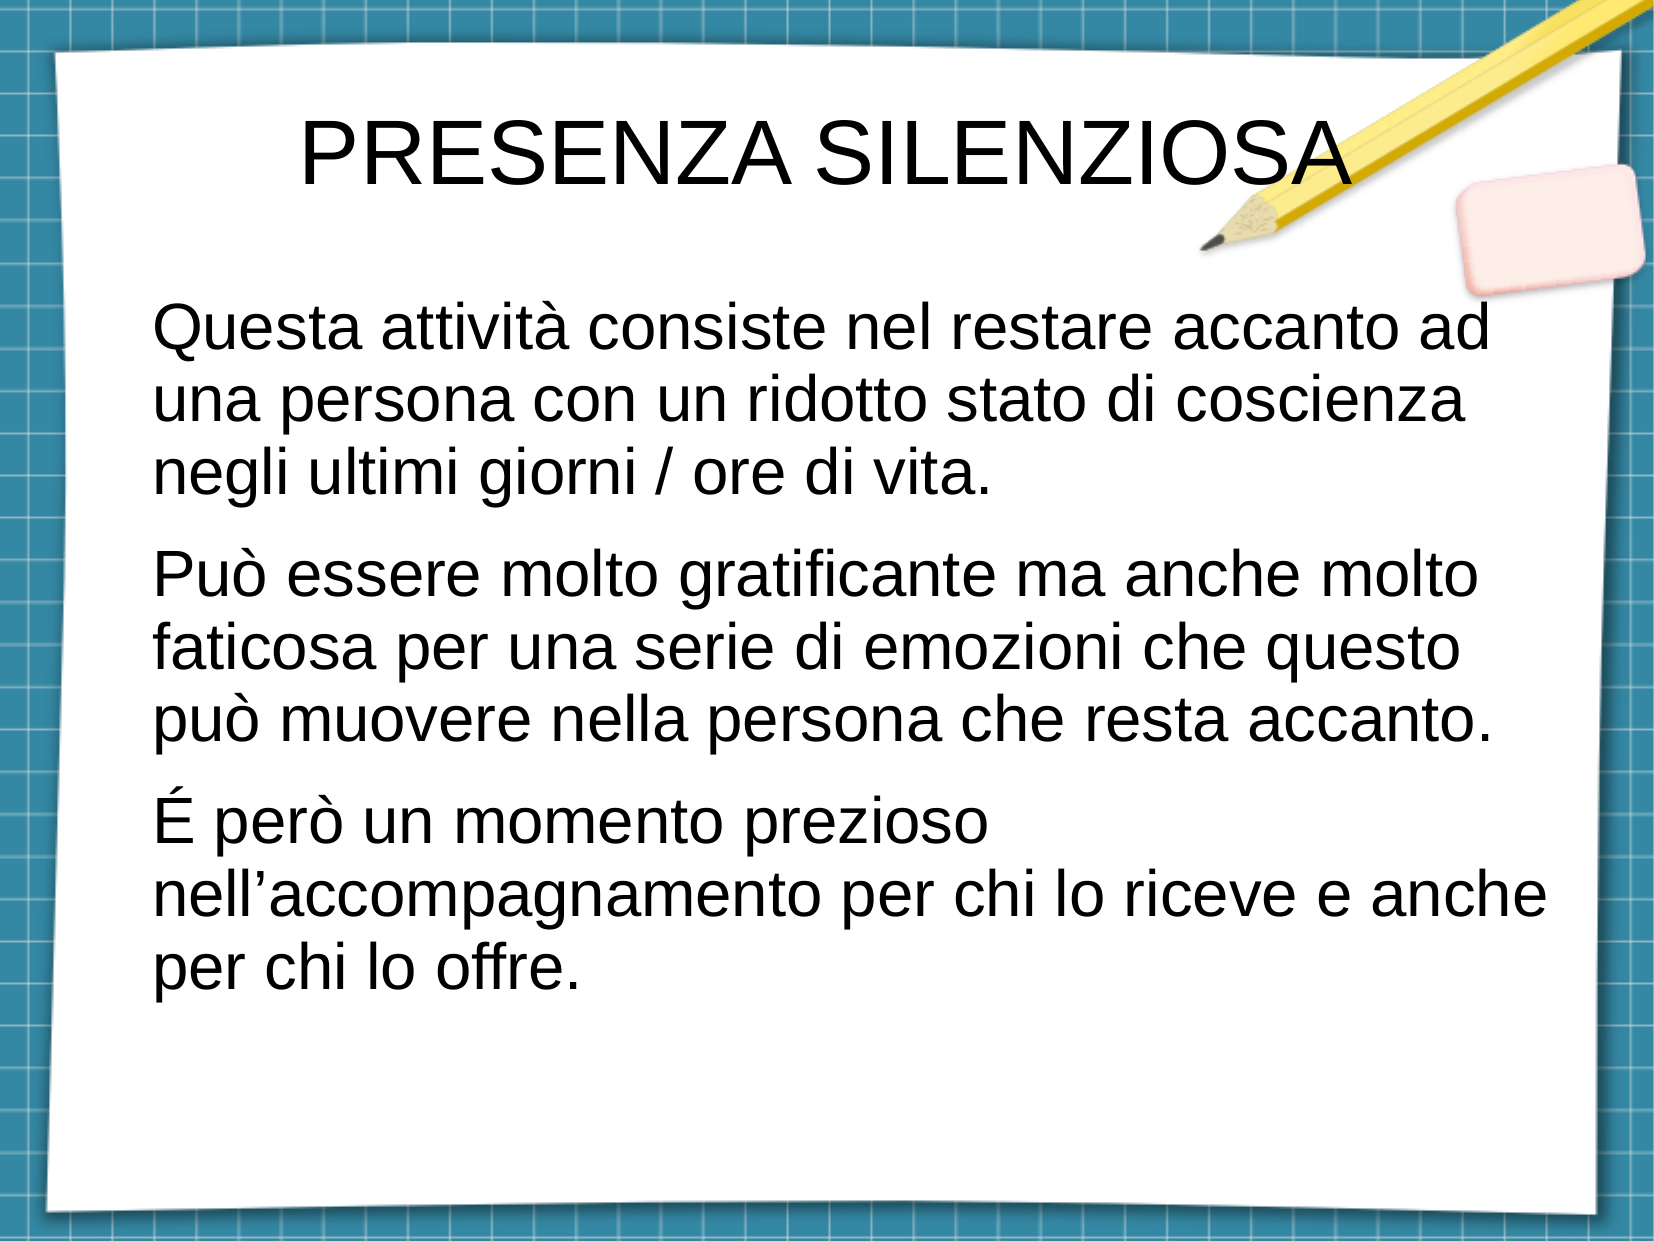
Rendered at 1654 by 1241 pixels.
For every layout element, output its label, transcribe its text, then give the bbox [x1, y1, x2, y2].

list Questa attività consiste nel restare accanto ad una persona con un ridotto stato di coscienza negli ultimi giorni / ore di vita. Può essere molto gratificante ma anche molto faticosa per una serie di emozioni che questo può muovere nella persona che resta accanto. É però un momento prezioso nell’accompagnamento per chi lo riceve e anche per chi lo offre. [82, 290, 1571, 1010]
picture [0, 0, 1654, 1241]
title PRESENZA SILENZIOSA [82, 49, 1571, 257]
